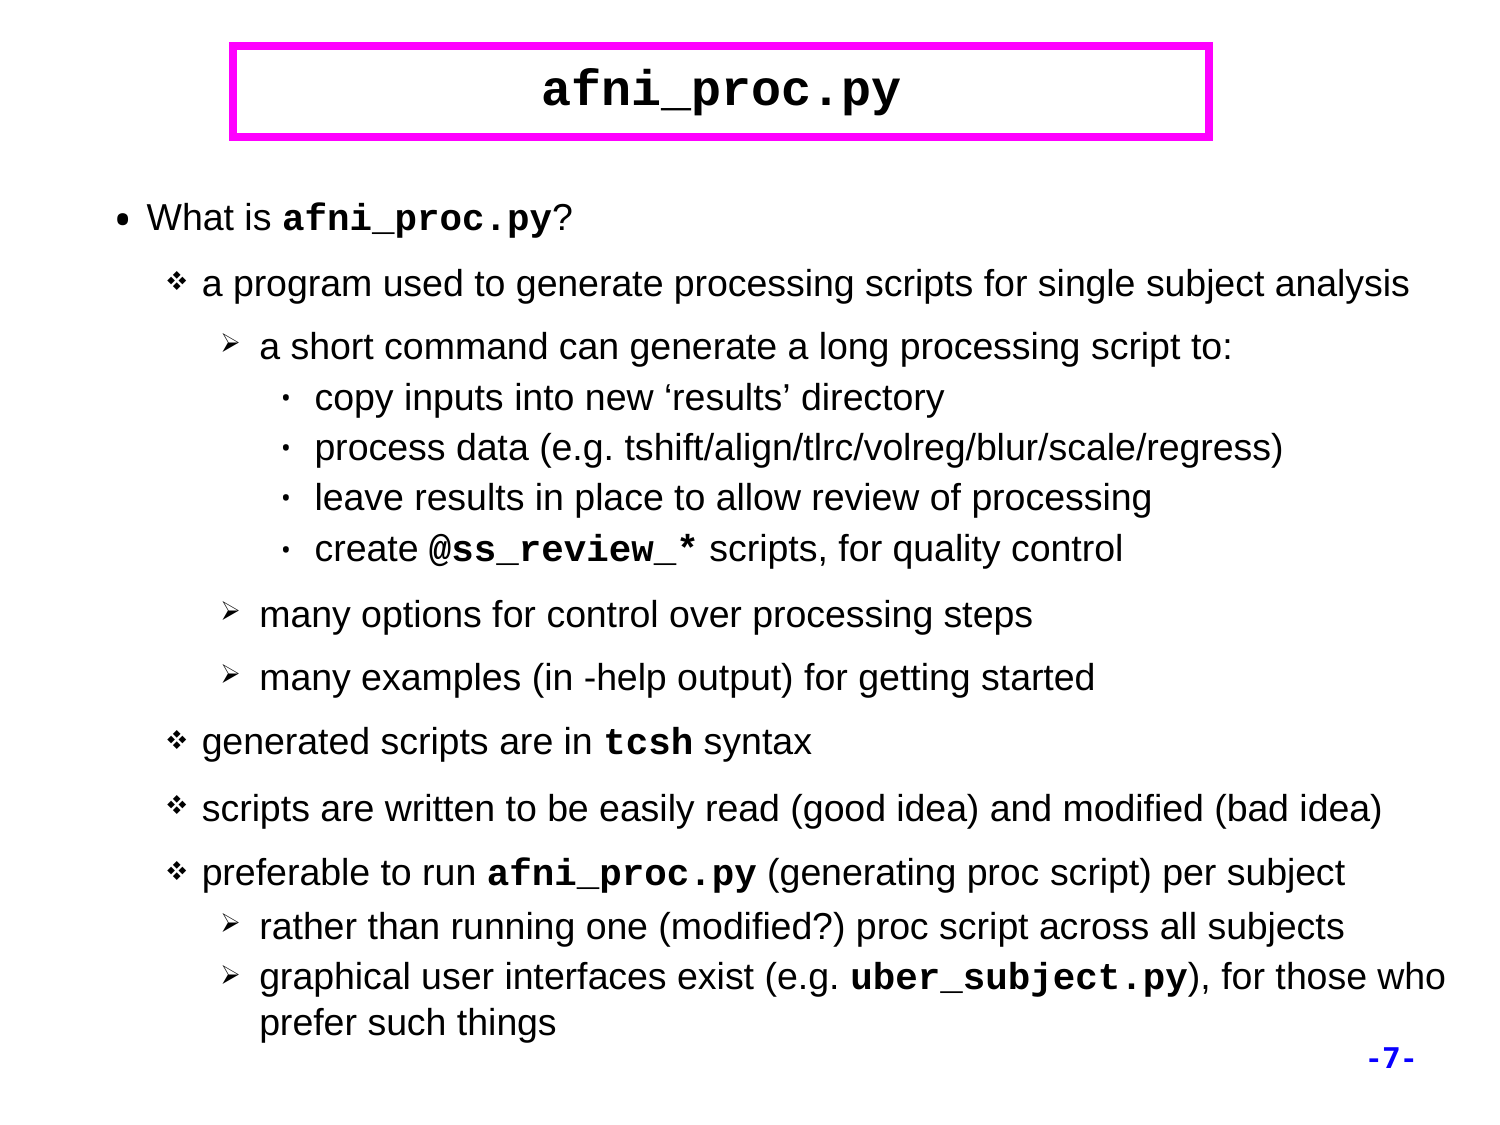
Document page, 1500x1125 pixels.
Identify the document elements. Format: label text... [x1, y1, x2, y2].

title [232, 45, 1209, 138]
list What is afni_proc.py? a program used to generate processing scripts for single subject analysis a short command can generate a long processing script to: copy inputs into new ‘results’ directory process data (e.g. tshift/align/tlrc/volreg/blur/scale/regress) leave results in place to allow review of processing create @ss_review_* scripts, for quality control many options for control over processing steps many examples (in -help output) for getting started generated scripts are in tcsh syntax scripts are written to be easily read (good idea) and modified (bad idea) preferable to run afni_proc.py (generating proc script) per subject rather than running one (modified?) proc script across all subjects graphical user interfaces exist (e.g. uber_subject.py), for those who prefer such things [93, 184, 1466, 1047]
